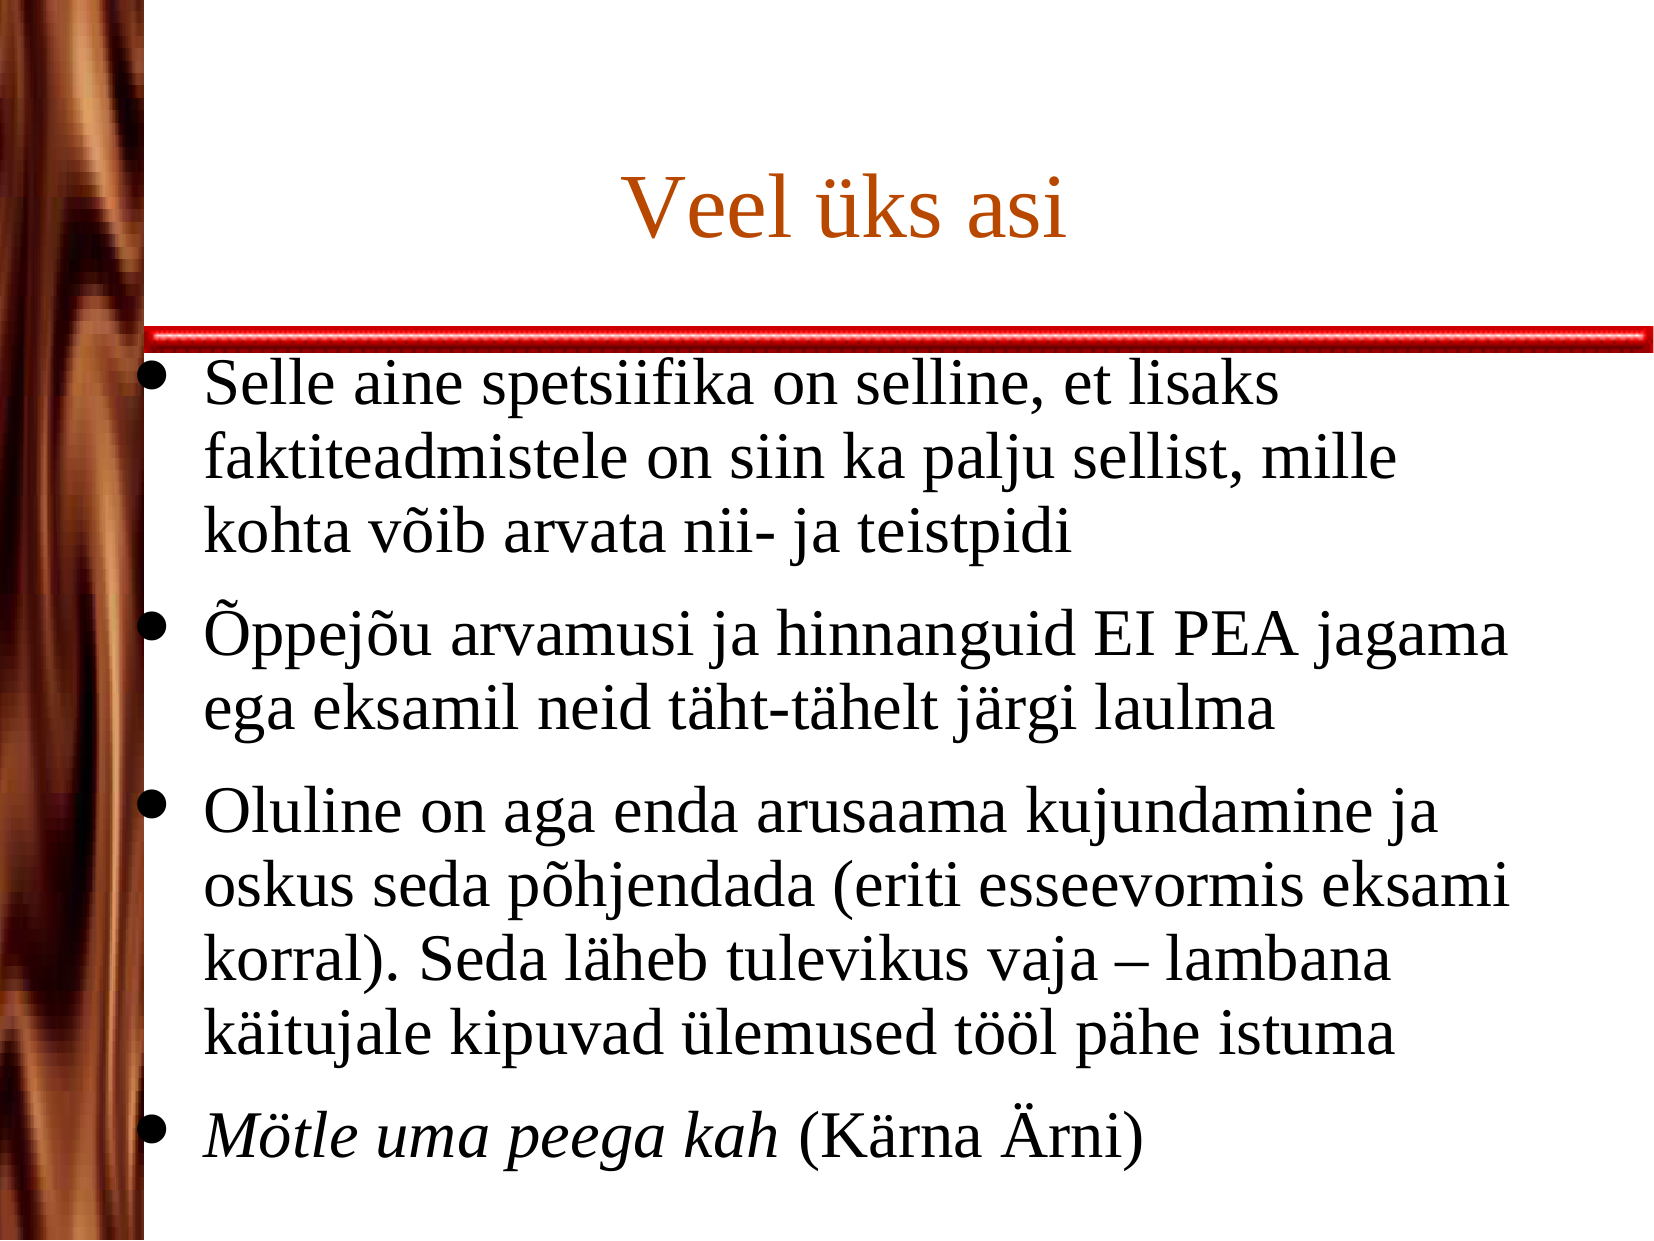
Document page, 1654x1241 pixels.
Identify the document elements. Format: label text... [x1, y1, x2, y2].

title Veel üks asi [121, 96, 1533, 317]
list Selle aine spetsiifika on selline, et lisaks faktiteadmistele on siin ka palju sellist, mille kohta võib arvata nii- ja teistpidi Õppejõu arvamusi ja hinnanguid EI PEA jagama ega eksamil neid täht-tähelt järgi laulma Oluline on aga enda arusaama kujundamine ja oskus seda põhjendada (eriti esseevormis eksami korral). Seda läheb tulevikus vaja – lambana käitujale kipuvad ülemused tööl pähe istuma Mötle uma peega kah (Kärna Ärni) [121, 344, 1533, 1152]
picture [0, 0, 1654, 1240]
